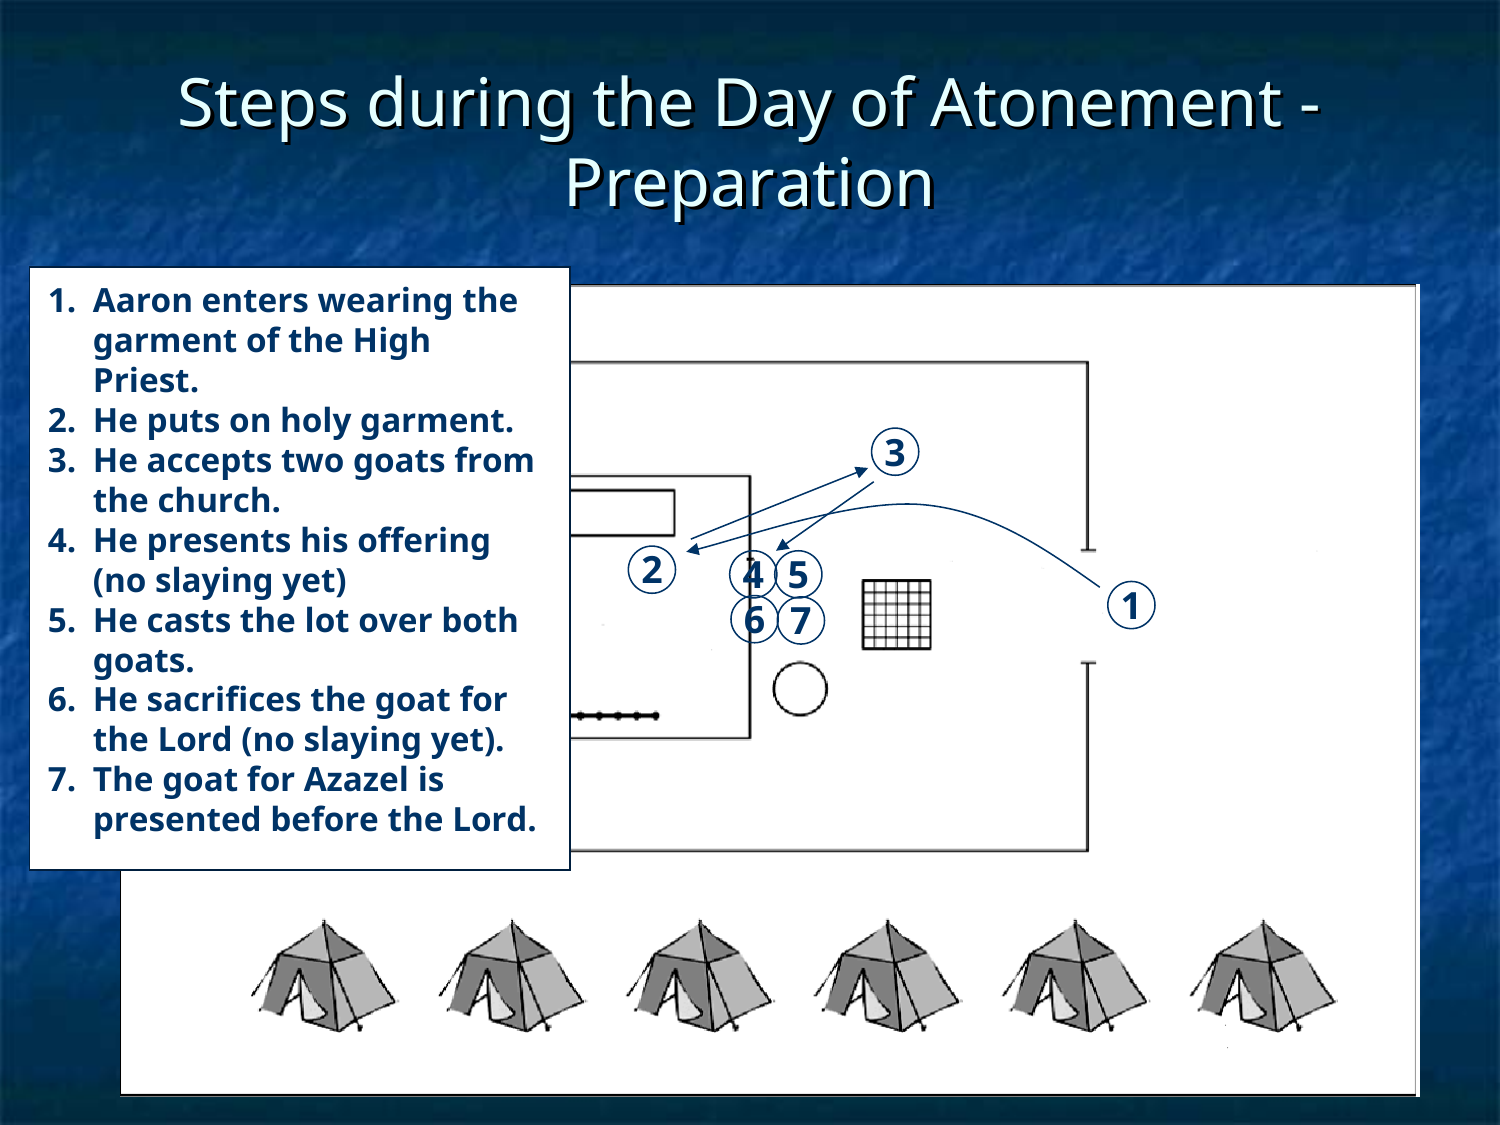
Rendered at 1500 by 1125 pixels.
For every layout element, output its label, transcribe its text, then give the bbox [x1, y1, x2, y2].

text_box [29, 267, 571, 871]
text_box 2 [626, 538, 678, 600]
text_box 1 [1105, 574, 1158, 635]
text_box 3 [869, 420, 921, 482]
text_box 4 [748, 569, 754, 578]
text_box Aaron enters wearing the garment of the High Priest. He puts on holy garment. He accepts two goats from the church. He presents his offering (no slaying yet) He casts the lot over both goats. He sacrifices the goat for the Lord (no slaying yet). The goat for Azazel is presented before the Lord. [33, 271, 559, 847]
text_box 6 [729, 588, 781, 649]
title Steps during the Day of Atonement - Preparation [75, 51, 1426, 228]
text_box 7 [775, 589, 827, 651]
picture [0, 0, 1500, 1125]
text_box 5 [772, 543, 825, 589]
text_box 4 [727, 543, 772, 604]
